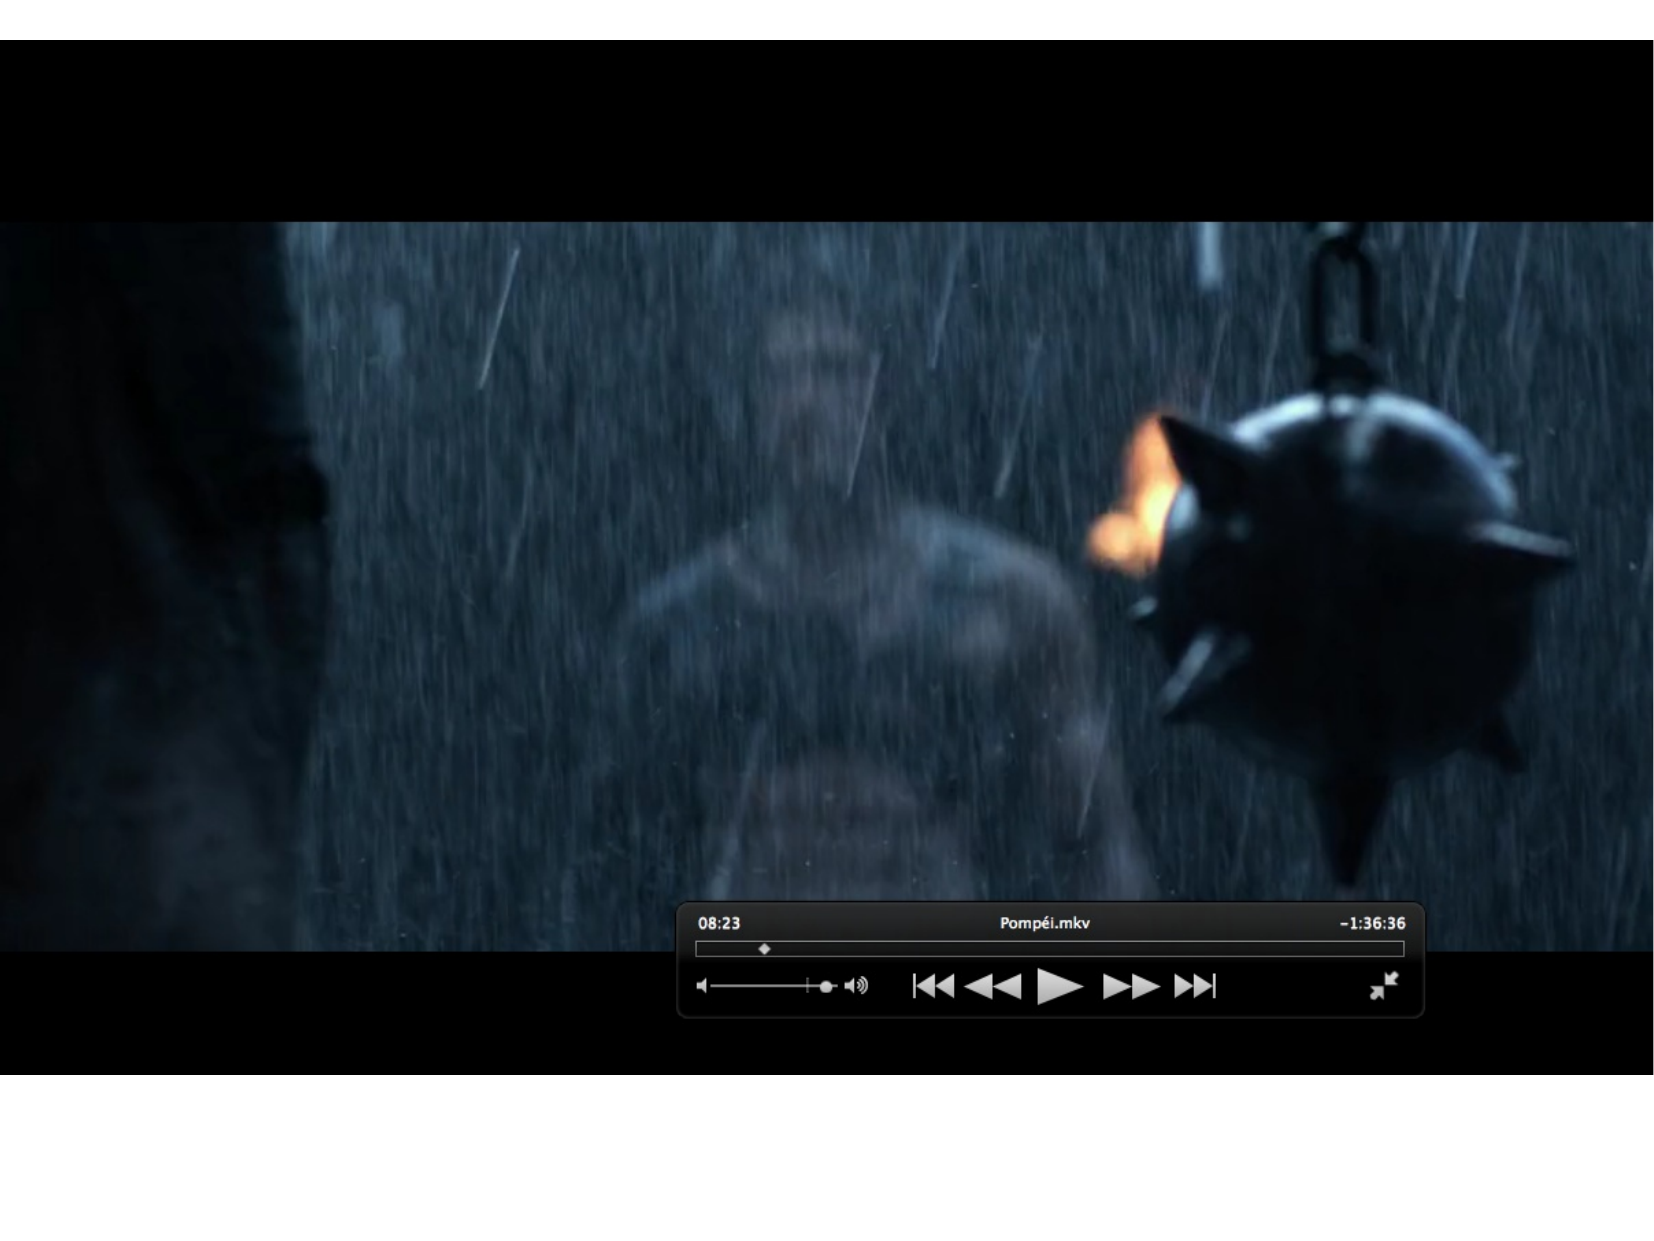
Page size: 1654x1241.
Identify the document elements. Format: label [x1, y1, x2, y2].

picture [0, 40, 1654, 1075]
